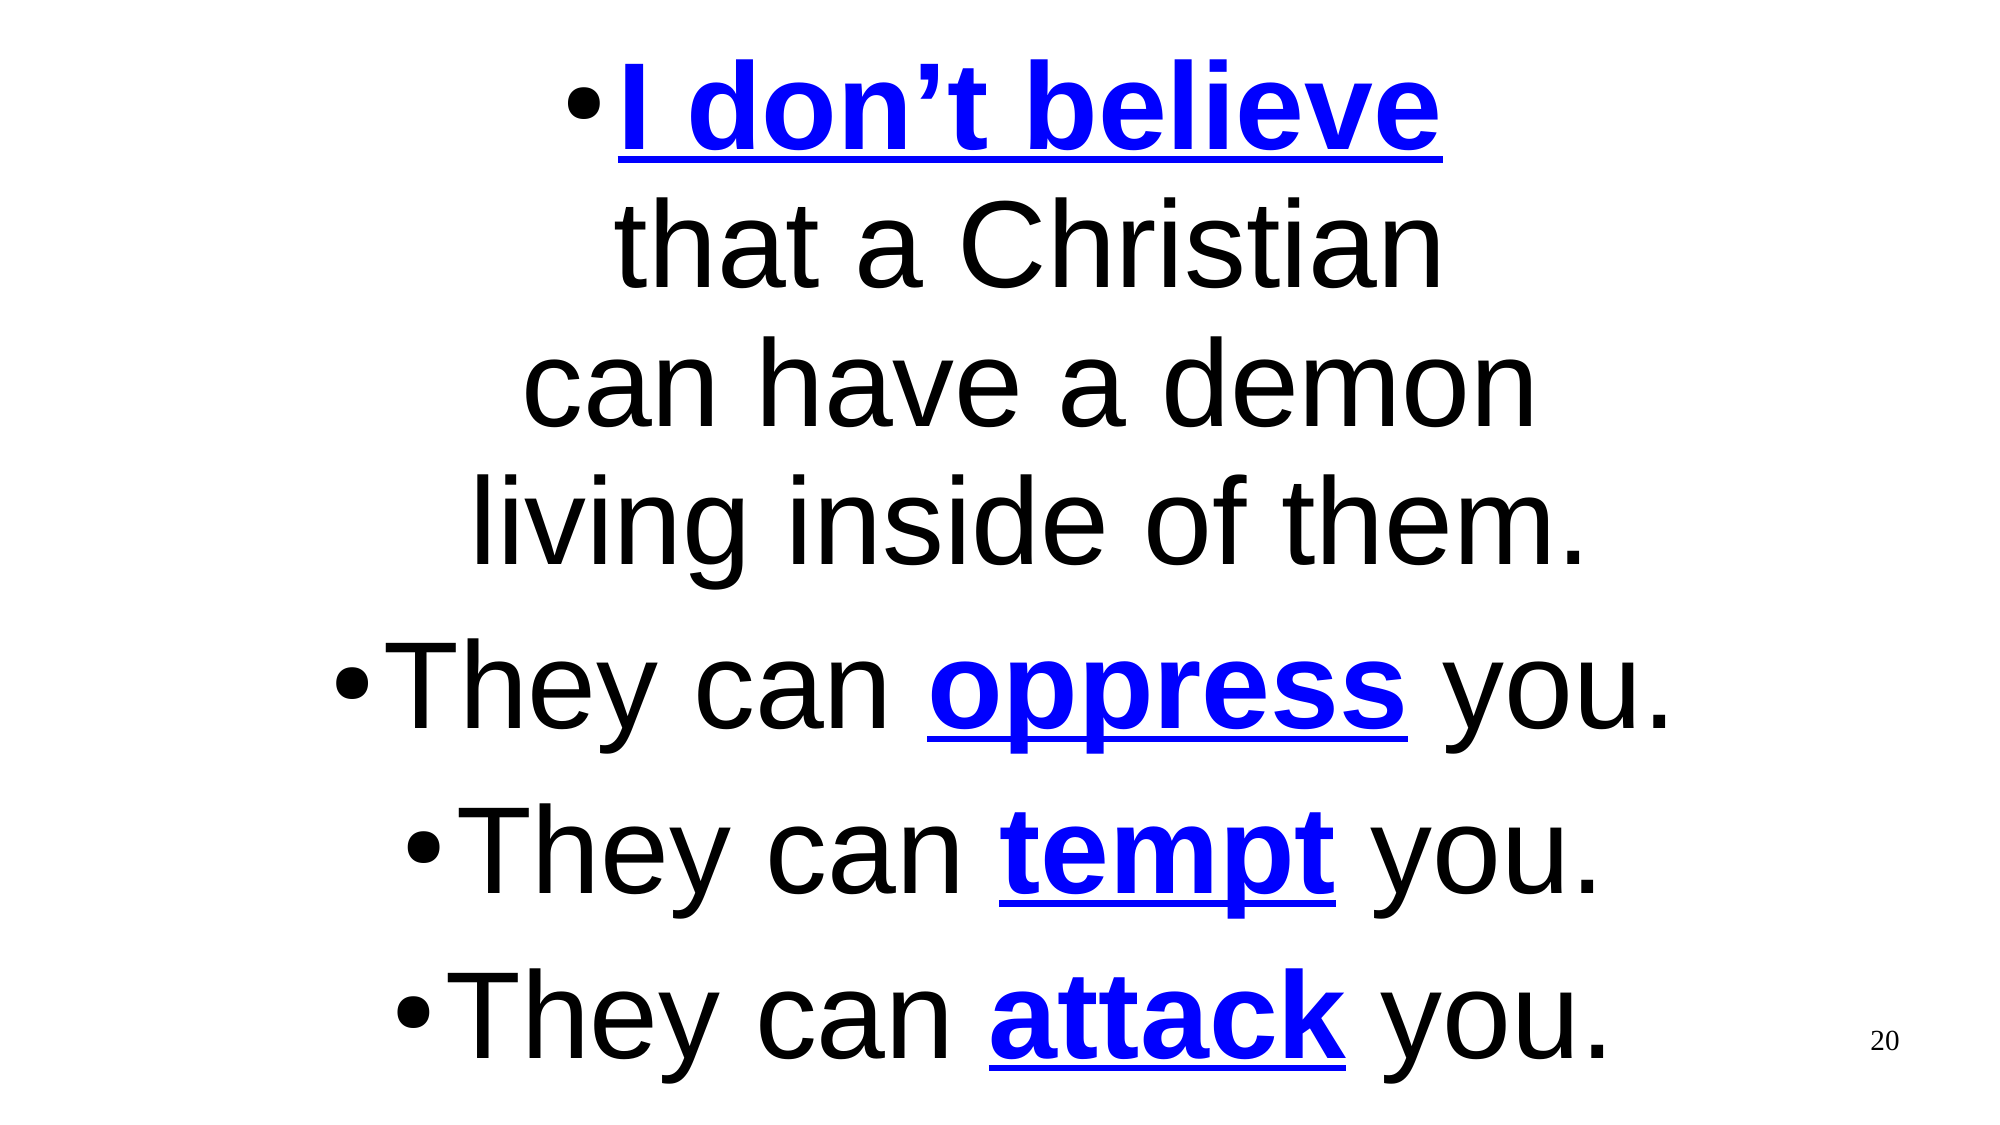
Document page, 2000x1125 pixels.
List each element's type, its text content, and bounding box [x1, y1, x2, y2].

list I don’t believe that a Christian can have a demon living inside of them. They can oppress you. They can tempt you. They can attack you. [37, 37, 1988, 1088]
